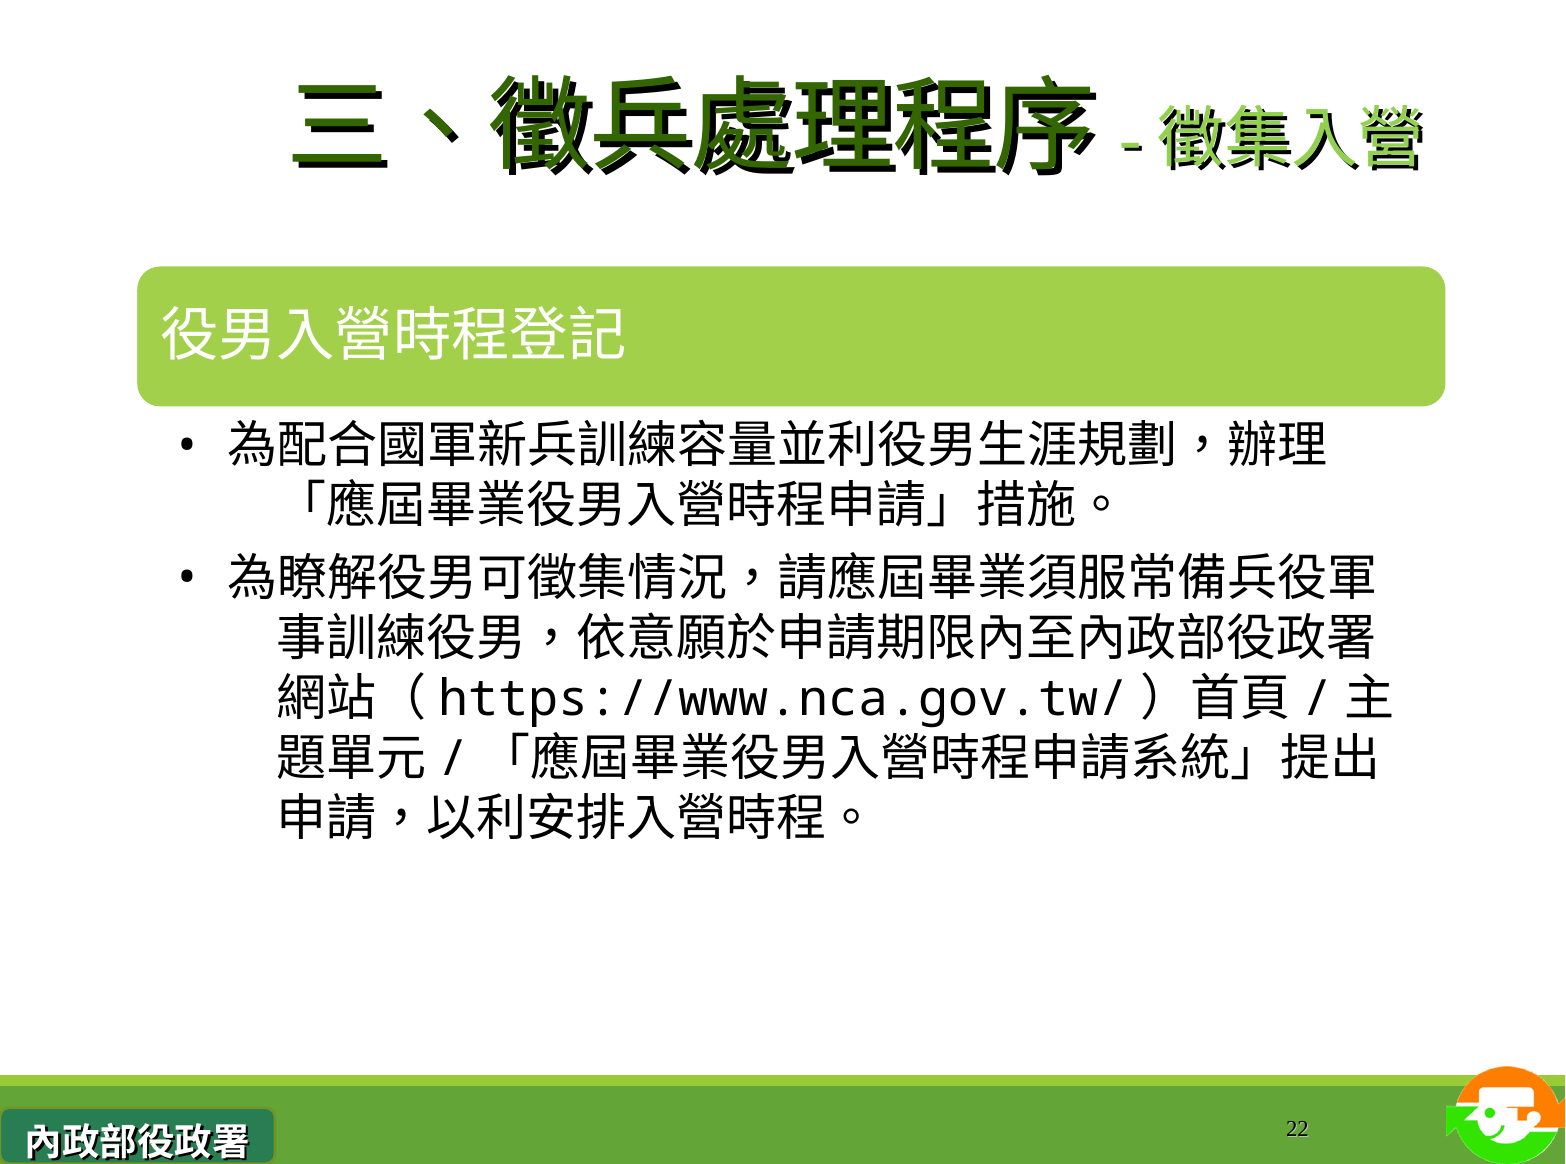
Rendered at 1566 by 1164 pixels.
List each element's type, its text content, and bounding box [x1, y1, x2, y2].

text_box 21 [1270, 1096, 1440, 1158]
text_box 內政部役政署 [0, 1107, 276, 1164]
text_box 為配合國軍新兵訓練容量並利役男生涯規劃，辦理「應屆畢業役男入營時程申請」措施。 為瞭解役男可徵集情況，請應屆畢業須服常備兵役軍事訓練役男，依意願於申請期限內至內政部役政署網站（https://www.nca.gov.tw/）首頁/主題單元/「應屆畢業役男入營時程申請系統」提出申請，以利安排入營時程。 [135, 407, 1447, 894]
text_box 三、徵兵處理程序-徵集入營 [248, 52, 1464, 189]
picture [1446, 1067, 1566, 1164]
text_box 役男入營時程登記 [135, 265, 1447, 407]
